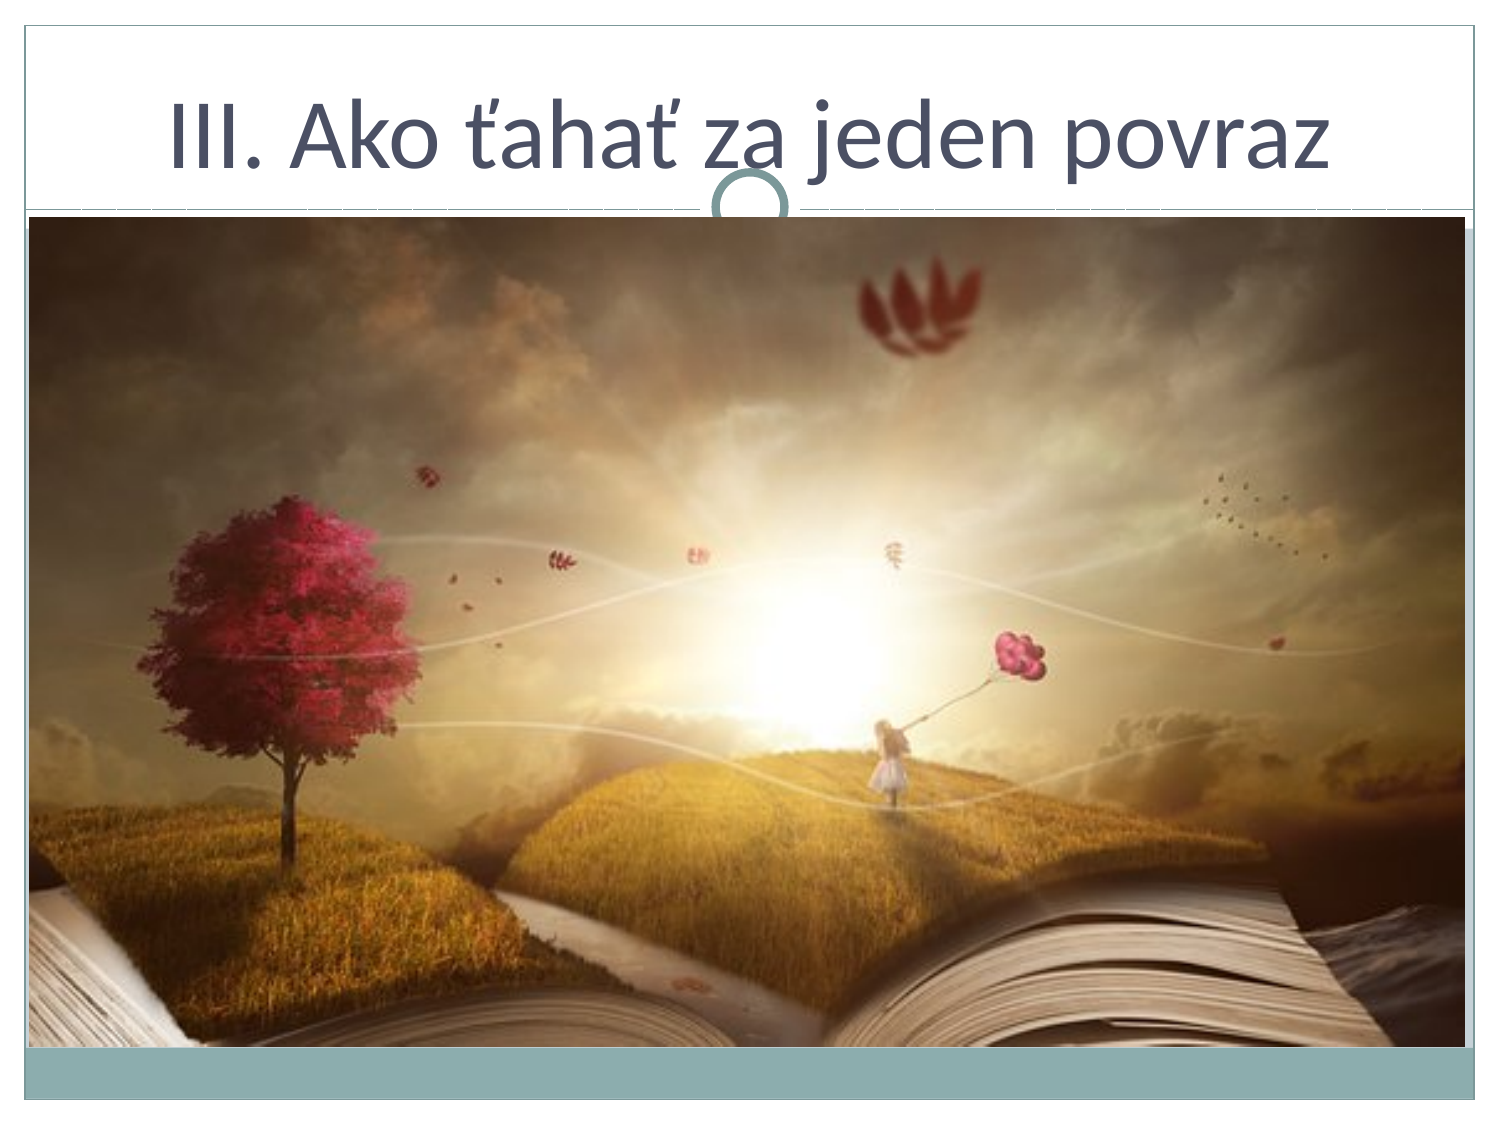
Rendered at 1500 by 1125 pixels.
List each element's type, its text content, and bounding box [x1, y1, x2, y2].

title III. Ako ťahať za jeden povraz [49, 37, 1450, 197]
picture [29, 217, 1465, 1047]
